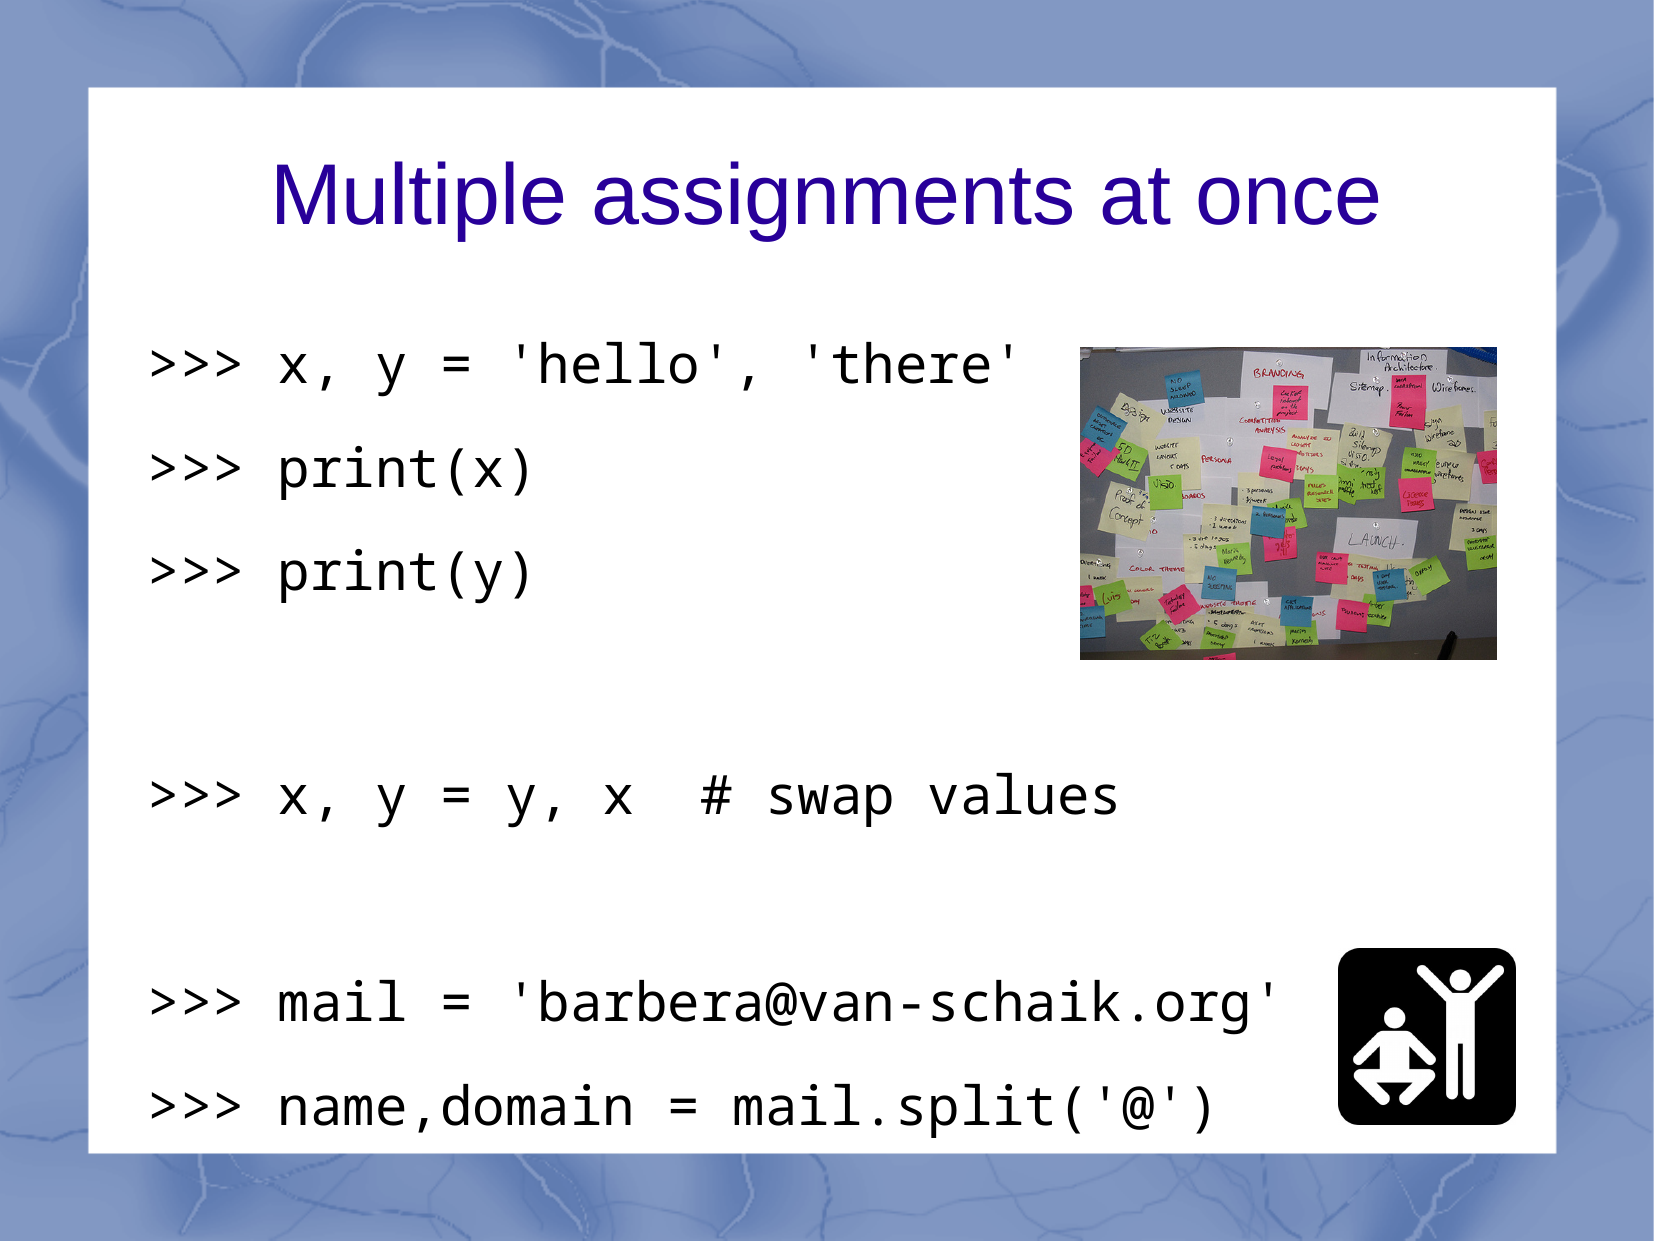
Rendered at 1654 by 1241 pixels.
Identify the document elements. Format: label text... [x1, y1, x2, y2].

title Multiple assignments at once [118, 90, 1536, 298]
list >>> x, y = 'hello', 'there' >>> print(x) >>> print(y) >>> x, y = y, x # swap values >>> mail = 'barbera@van-schaik.org' >>> name,domain = mail.split('@') [147, 325, 1506, 1052]
picture [0, 0, 1654, 1241]
